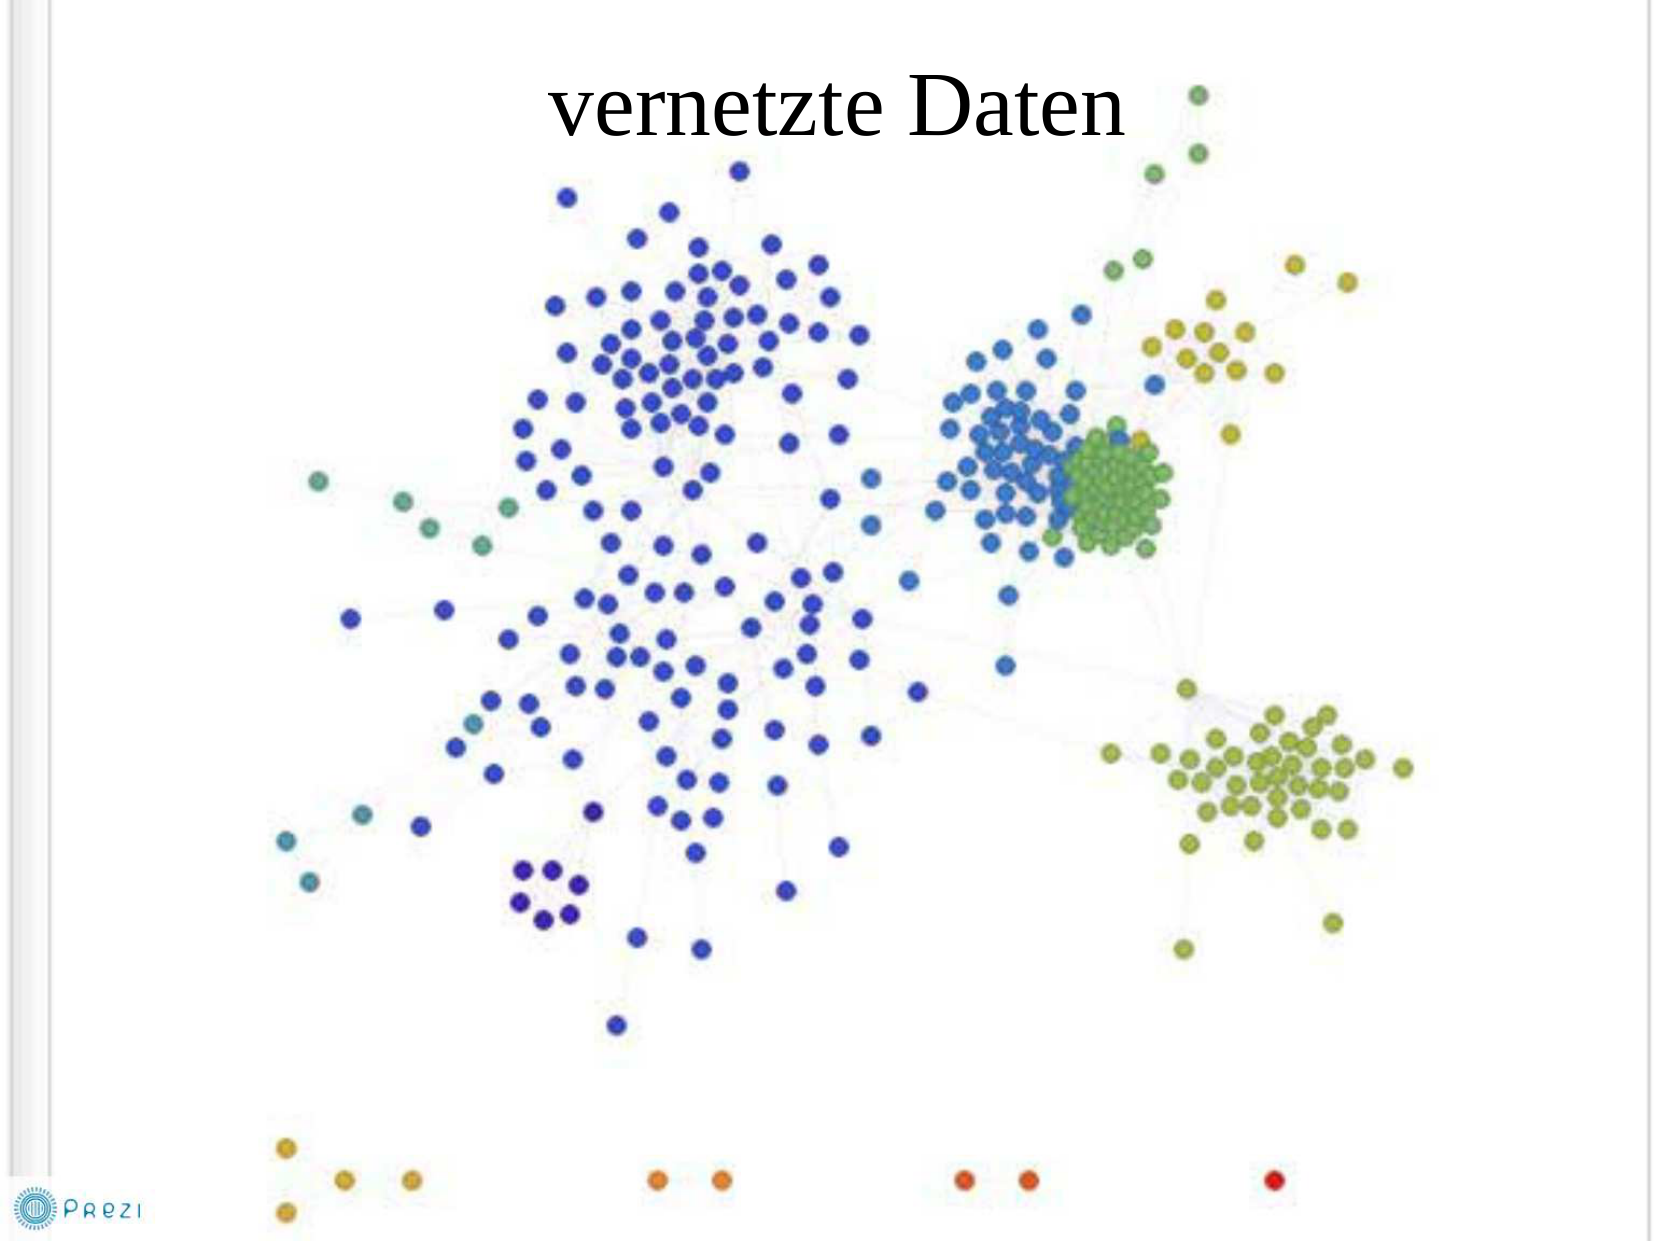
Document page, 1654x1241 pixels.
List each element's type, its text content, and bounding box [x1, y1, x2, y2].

picture [0, 0, 1654, 1241]
title vernetzte Daten [82, 0, 1571, 208]
